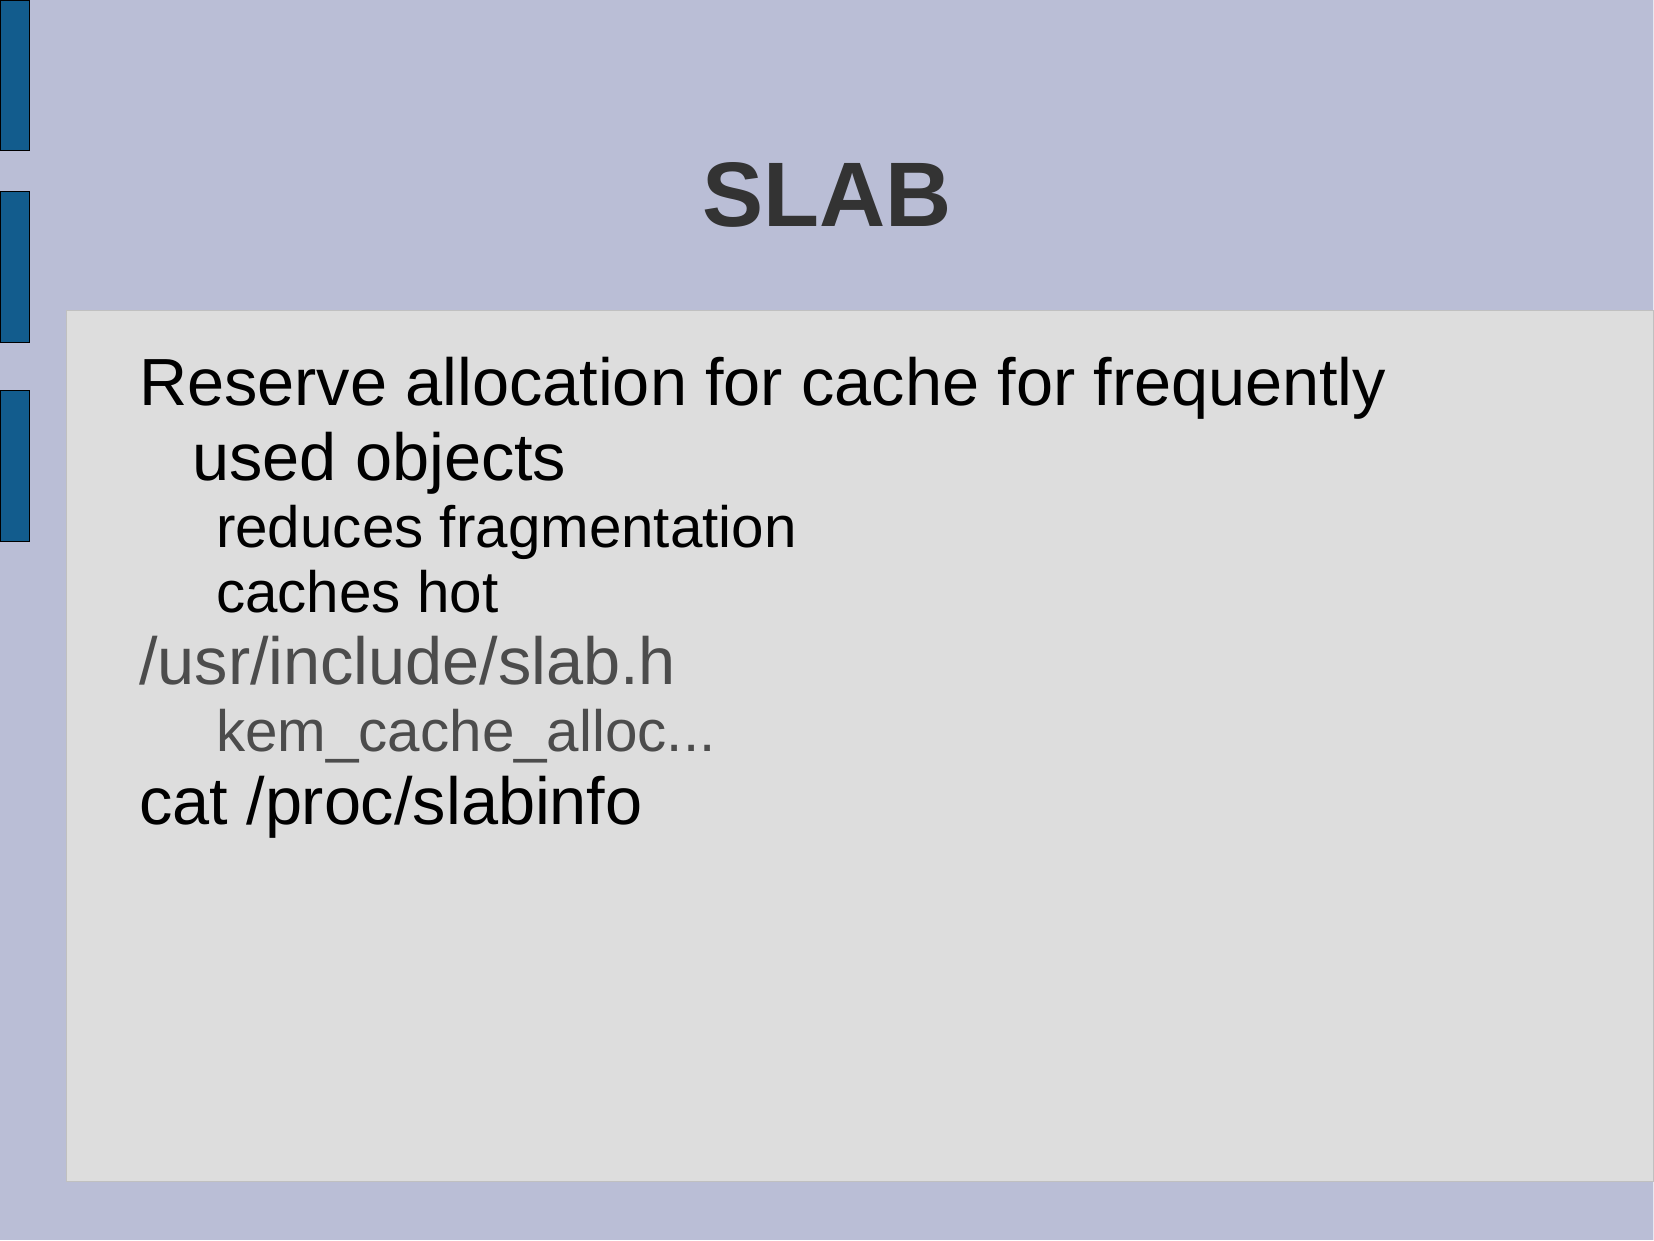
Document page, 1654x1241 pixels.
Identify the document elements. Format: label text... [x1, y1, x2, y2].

list Reserve allocation for cache for frequently used objects reduces fragmentation caches hot /usr/include/slab.h kem_cache_alloc... cat /proc/slabinfo [121, 344, 1534, 1112]
title SLAB [121, 98, 1534, 291]
